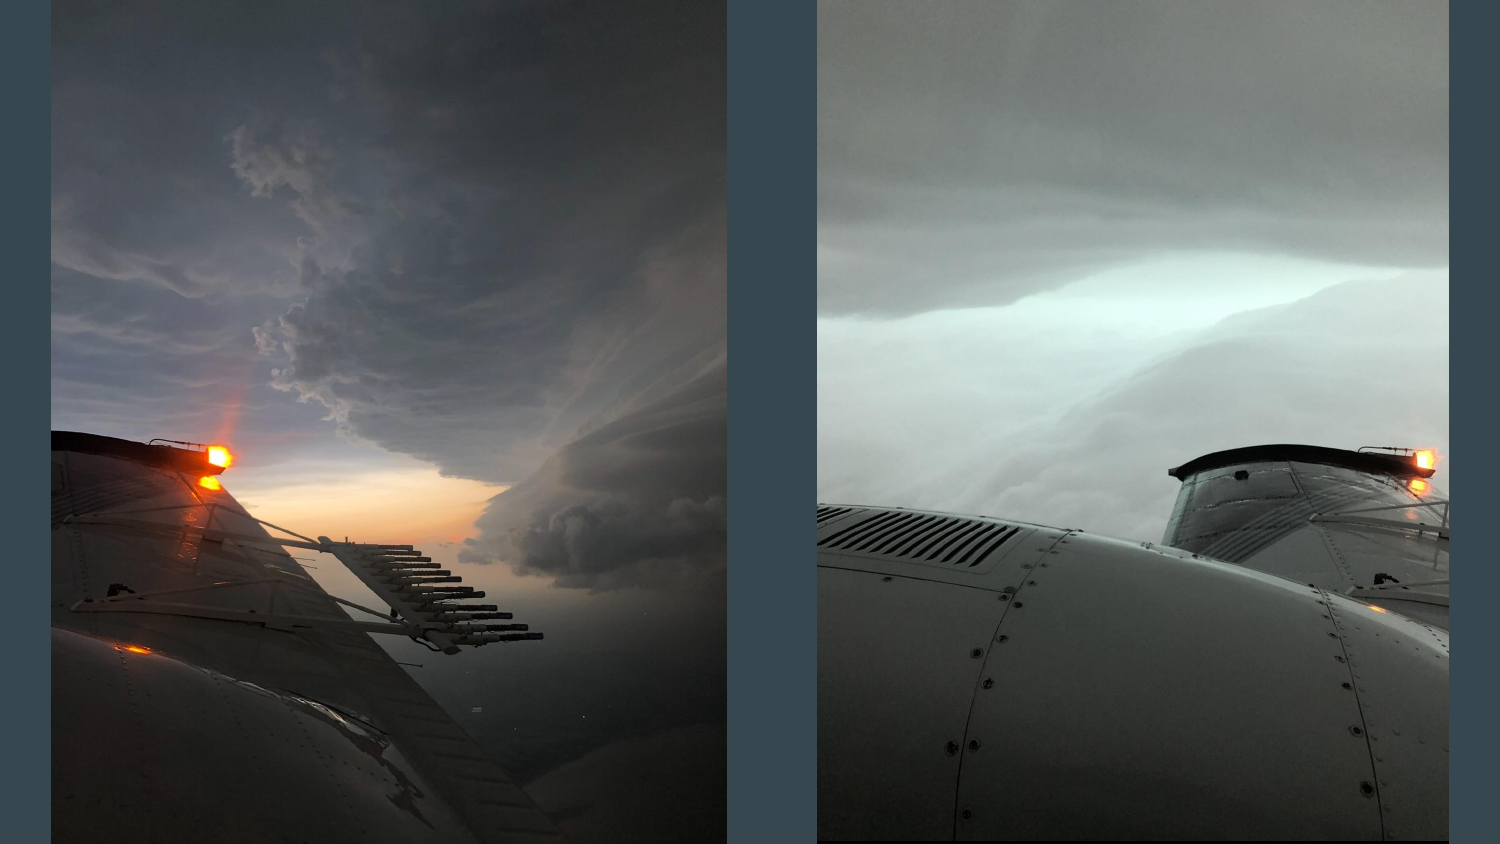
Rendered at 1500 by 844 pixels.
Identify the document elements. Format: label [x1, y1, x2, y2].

picture [817, 0, 1449, 844]
picture [51, 0, 727, 844]
